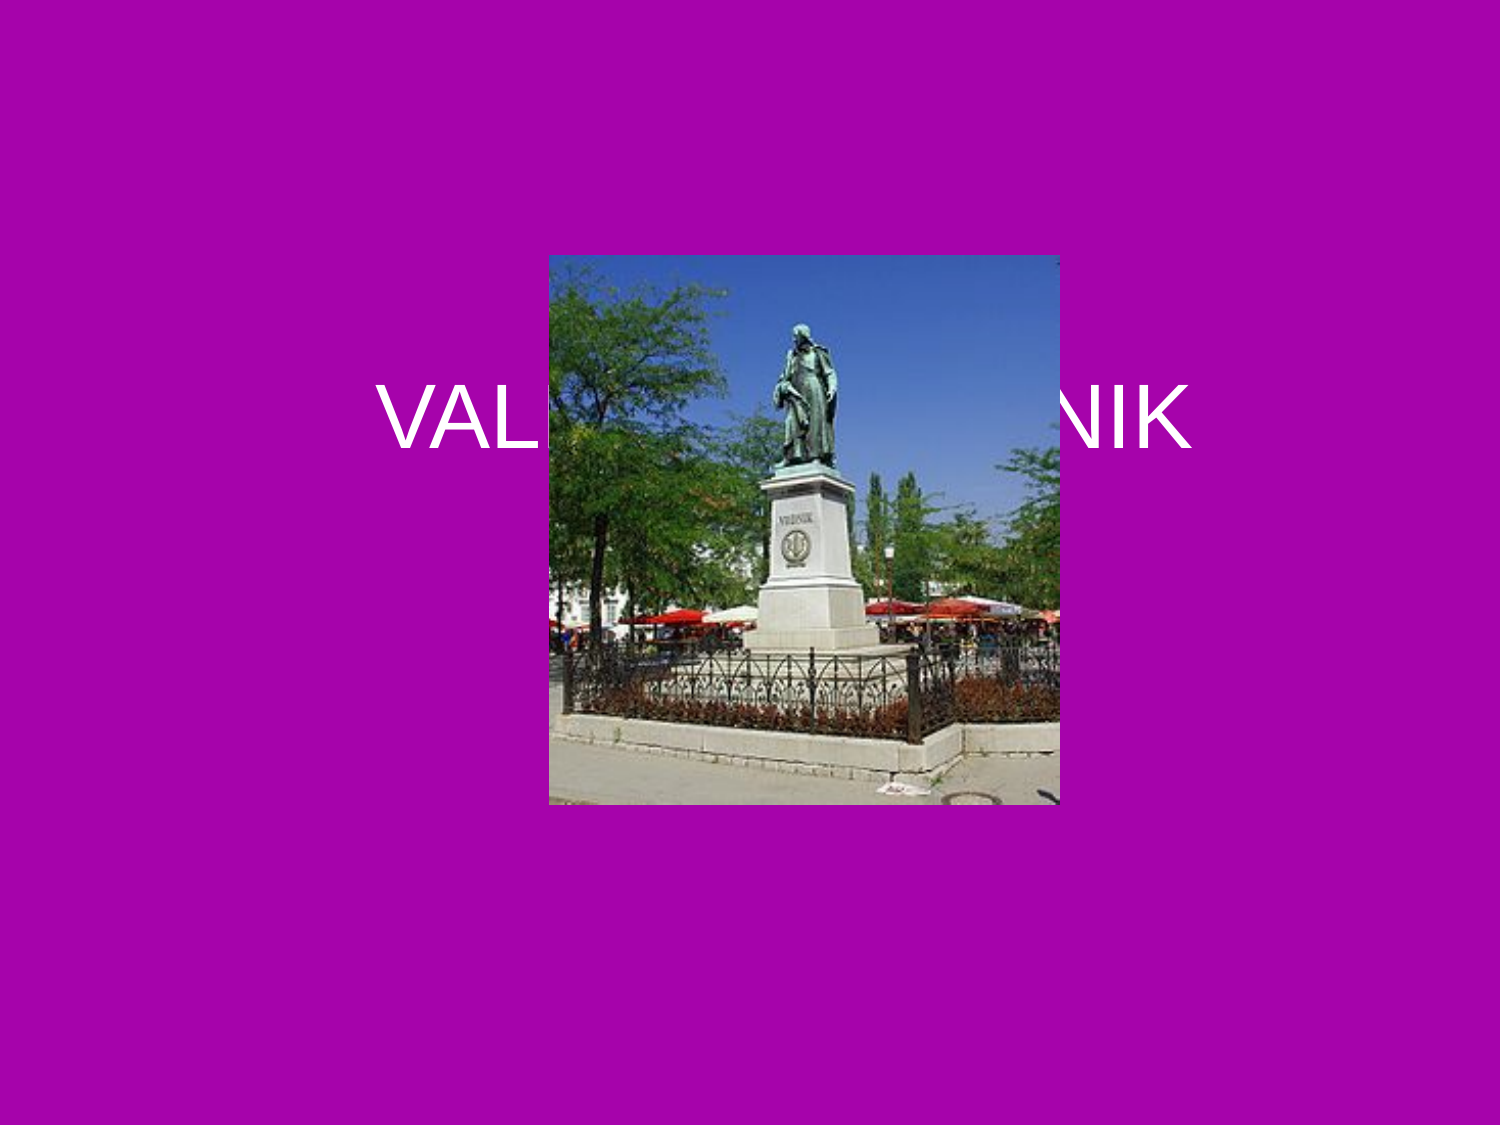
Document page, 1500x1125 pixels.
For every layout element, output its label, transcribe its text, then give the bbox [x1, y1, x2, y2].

picture [549, 255, 1060, 805]
title VALENTIN VODNIK [1060, 290, 1423, 532]
title VALENTIN VODNIK [147, 290, 549, 532]
